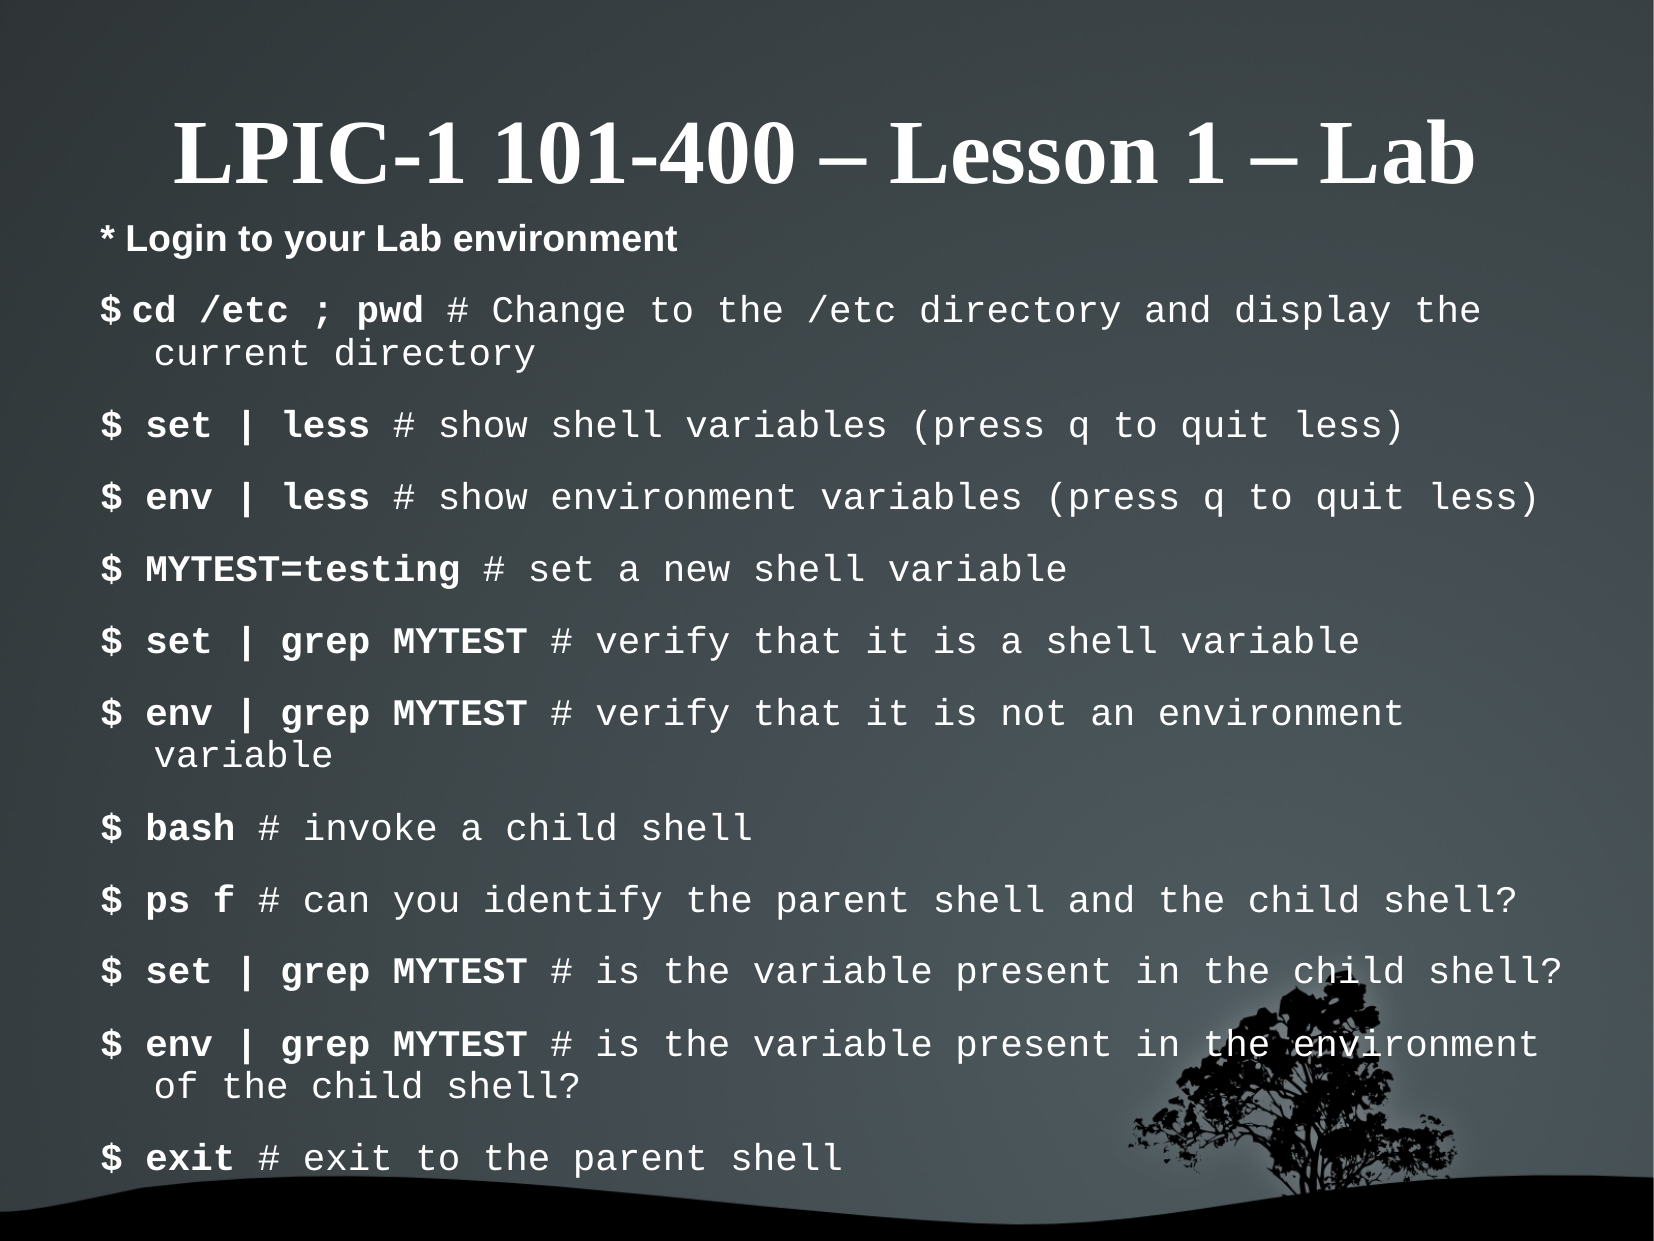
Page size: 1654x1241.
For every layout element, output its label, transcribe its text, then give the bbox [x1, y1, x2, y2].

subtitle * Login to your Lab environment $ cd /etc ; pwd # Change to the /etc directory and display the current directory $ set | less # show shell variables (press q to quit less) $ env | less # show environment variables (press q to quit less) $ MYTEST=testing # set a new shell variable $ set | grep MYTEST # verify that it is a shell variable $ env | grep MYTEST # verify that it is not an environment variable $ bash # invoke a child shell $ ps f # can you identify the parent shell and the child shell? $ set | grep MYTEST # is the variable present in the child shell? $ env | grep MYTEST # is the variable present in the environment of the child shell? $ exit # exit to the parent shell [82, 217, 1571, 1182]
picture [0, 0, 1654, 1241]
title LPIC-1 101-400 – Lesson 1 – Lab [82, 49, 1571, 217]
